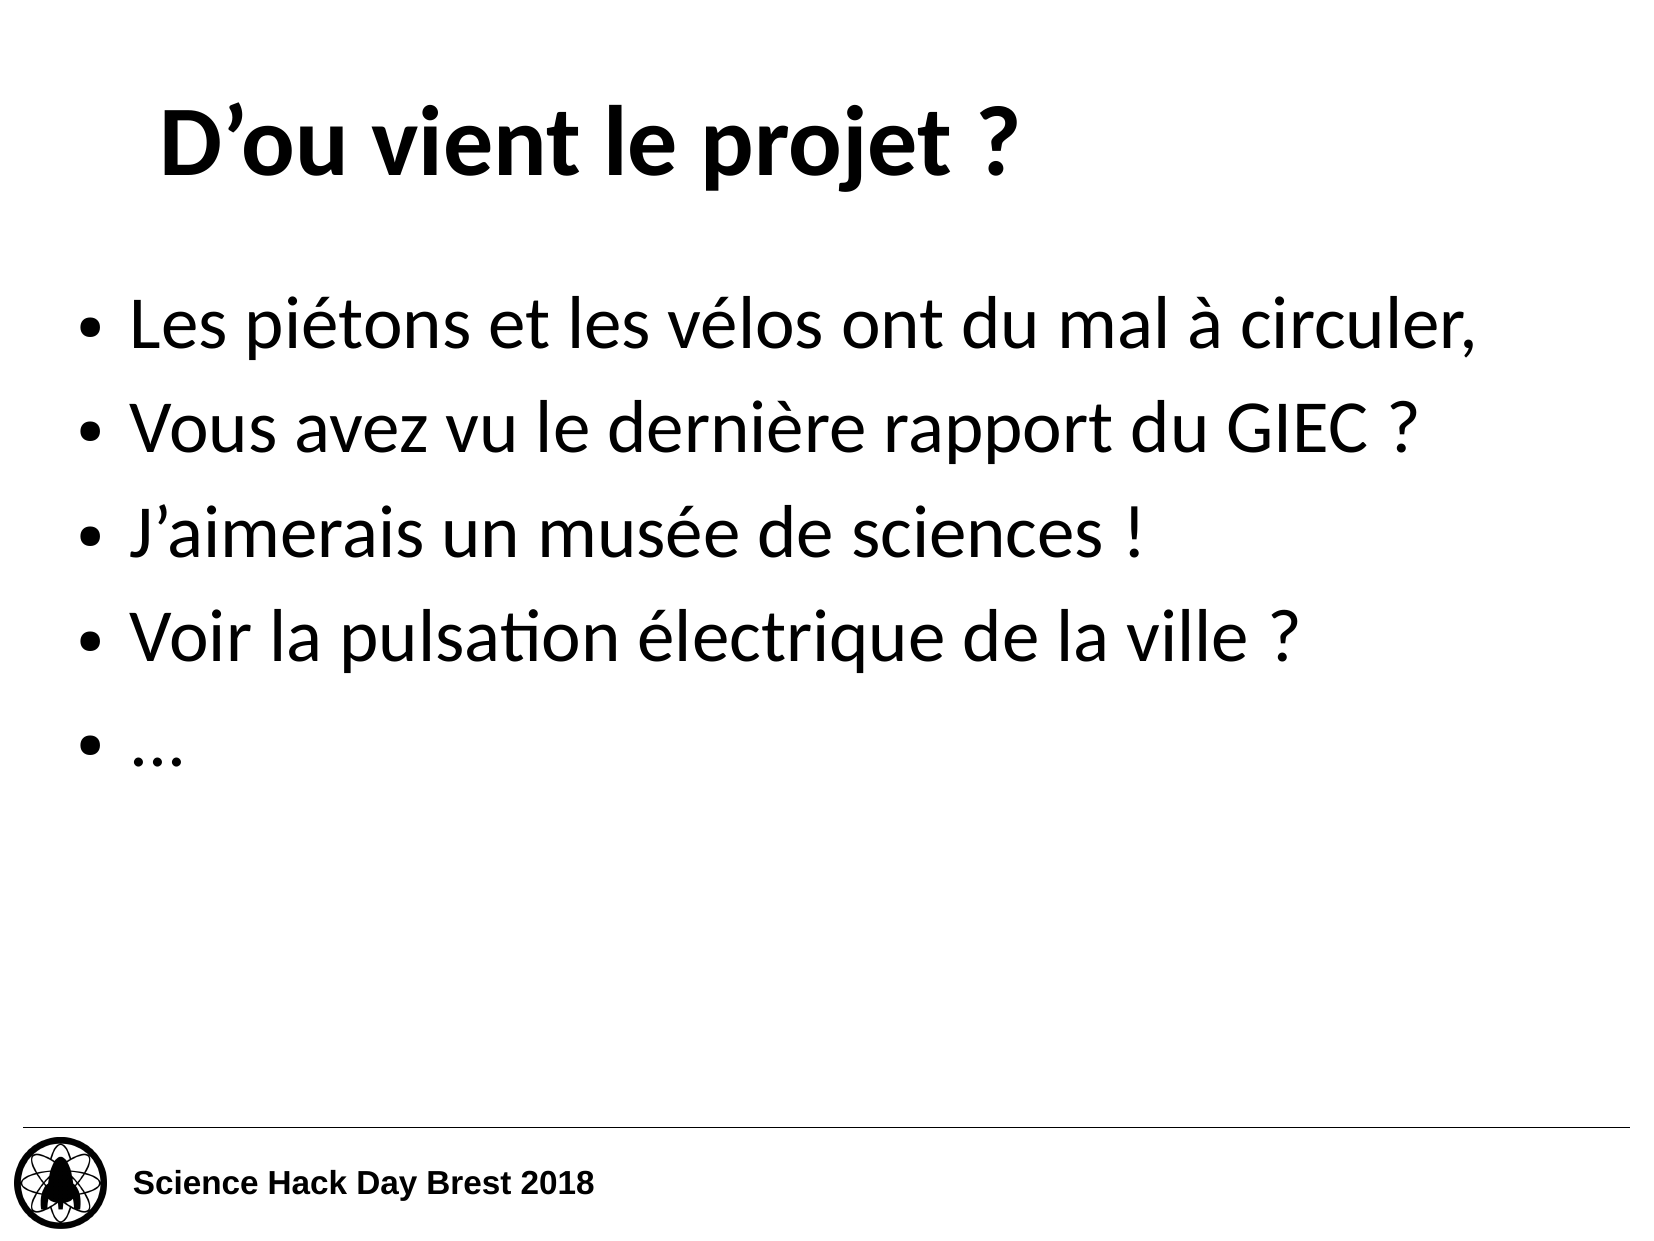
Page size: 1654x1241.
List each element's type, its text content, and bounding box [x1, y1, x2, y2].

title D’ou vient le projet ? [11, 47, 1347, 255]
text_box Science Hack Day Brest 2018 [118, 1157, 1040, 1210]
list Les piétons et les vélos ont du mal à circuler, Vous avez vu le dernière rapport du GIEC ? J’aimerais un musée de sciences ! Voir la pulsation électrique de la ville ? ... [59, 291, 1548, 1111]
picture [14, 1137, 107, 1230]
